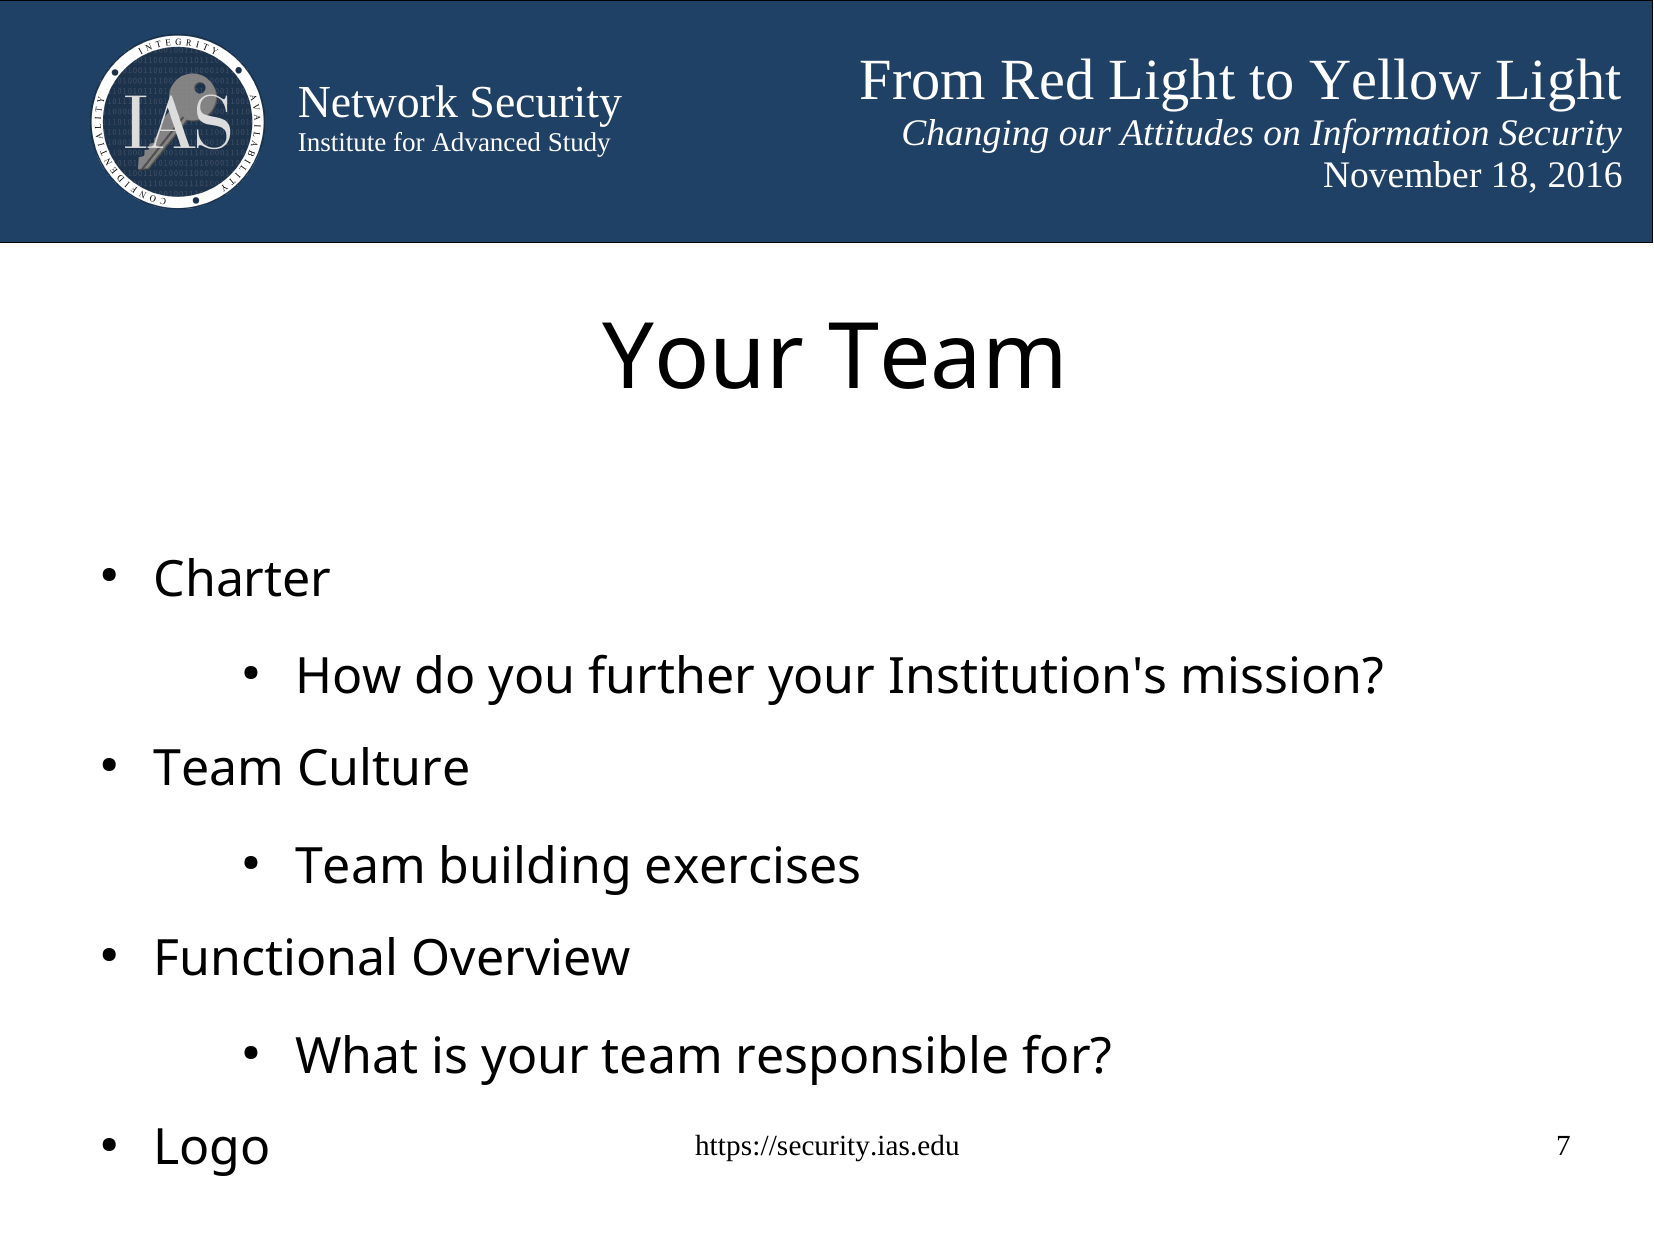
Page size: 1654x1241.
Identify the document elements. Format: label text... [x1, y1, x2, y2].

list Your Team Charter How do you further your Institution's mission? Team Culture Team building exercises Functional Overview What is your team responsible for? Logo [82, 290, 1571, 1113]
picture [72, 16, 283, 228]
